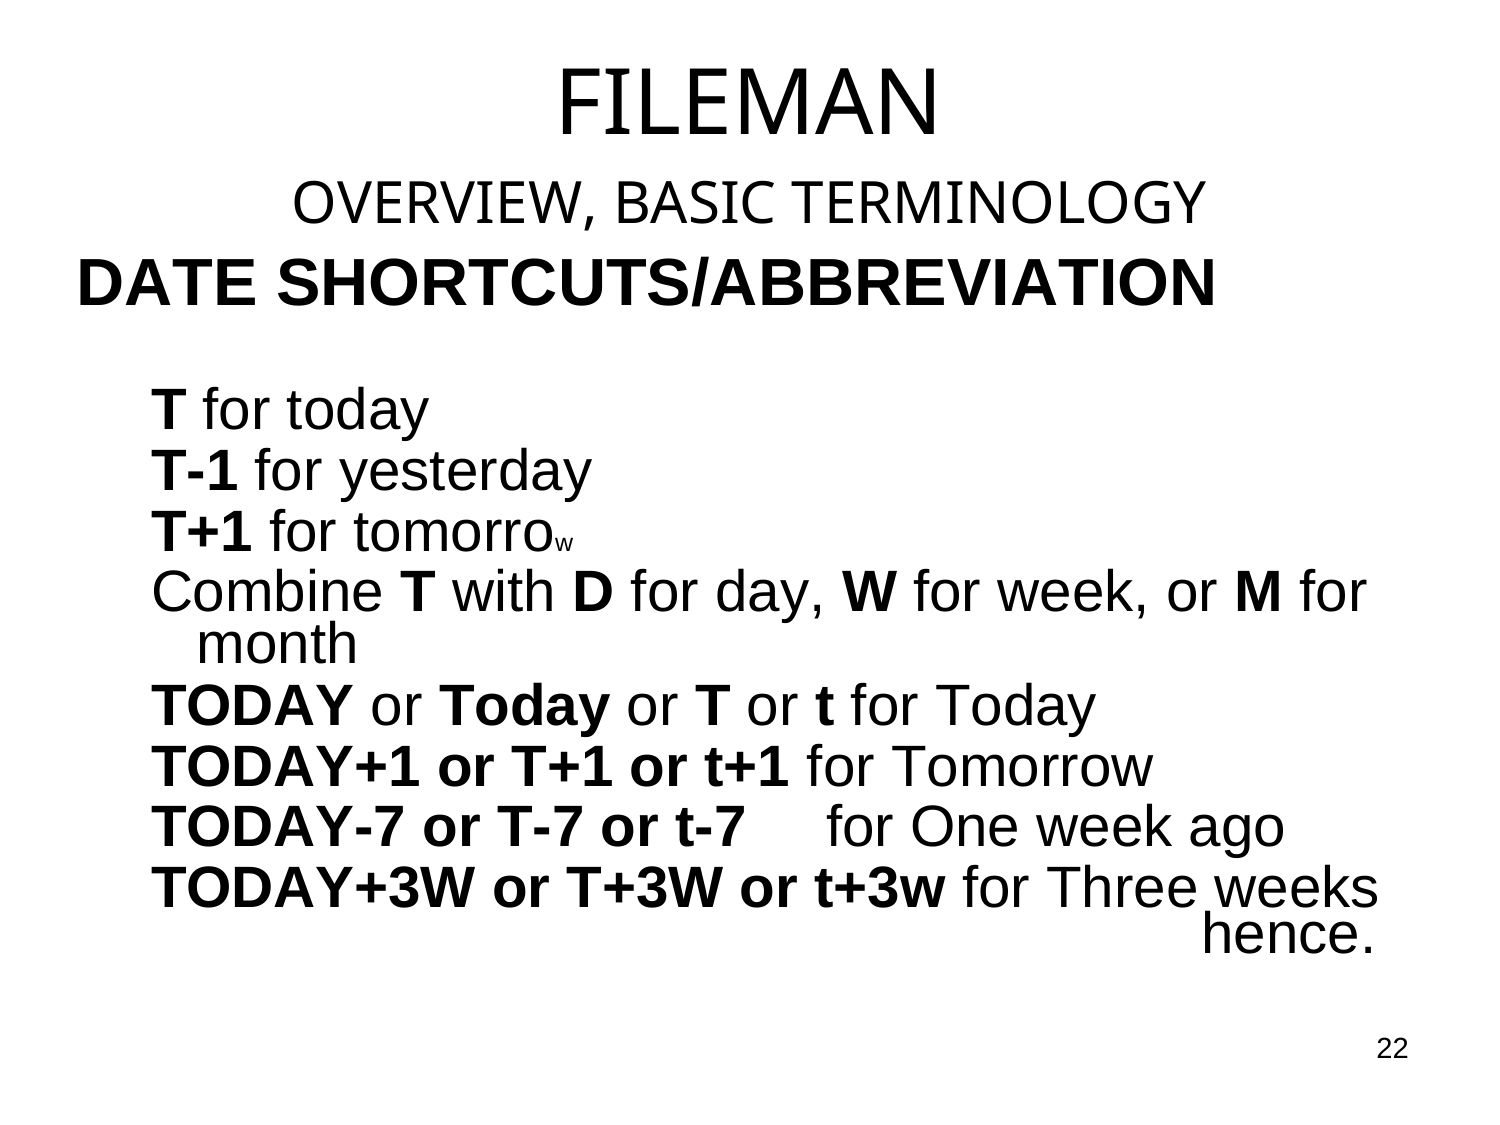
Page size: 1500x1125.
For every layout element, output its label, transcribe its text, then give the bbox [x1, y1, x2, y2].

title FILEMAN OVERVIEW, BASIC TERMINOLOGY [75, 32, 1424, 245]
list DATE SHORTCUTS/ABBREVIATION T for today T-1 for yesterday T+1 for tomorrow Combine T with D for day, W for week, or M for month TODAY or Today or T or t for Today TODAY+1 or T+1 or t+1 for Tomorrow TODAY-7 or T-7 or t-7 for One week ago TODAY+3W or T+3W or t+3w for Three weeks hence. [76, 262, 1426, 1125]
